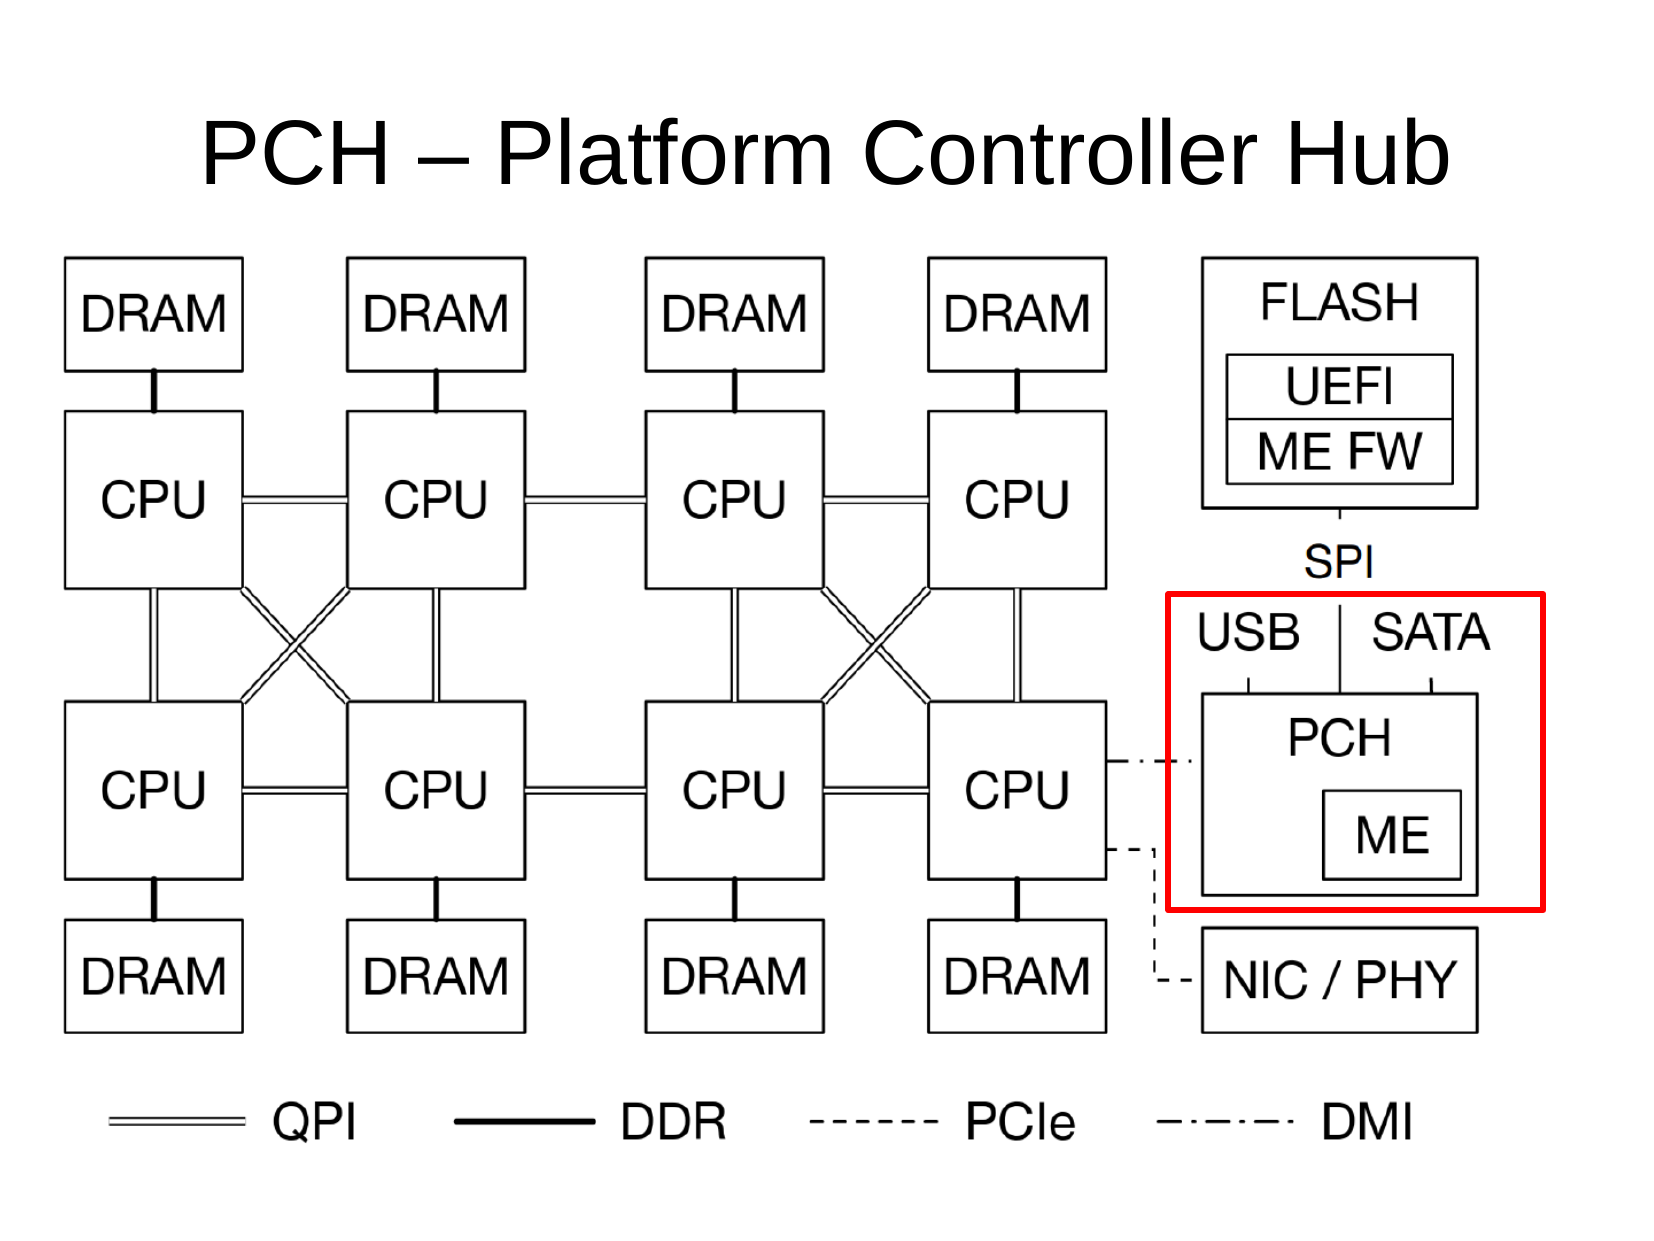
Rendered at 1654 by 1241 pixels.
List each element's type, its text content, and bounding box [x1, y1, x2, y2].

title PCH – Platform Controller Hub [82, 49, 1571, 257]
picture [37, 225, 1545, 1201]
picture [1171, 597, 1540, 907]
